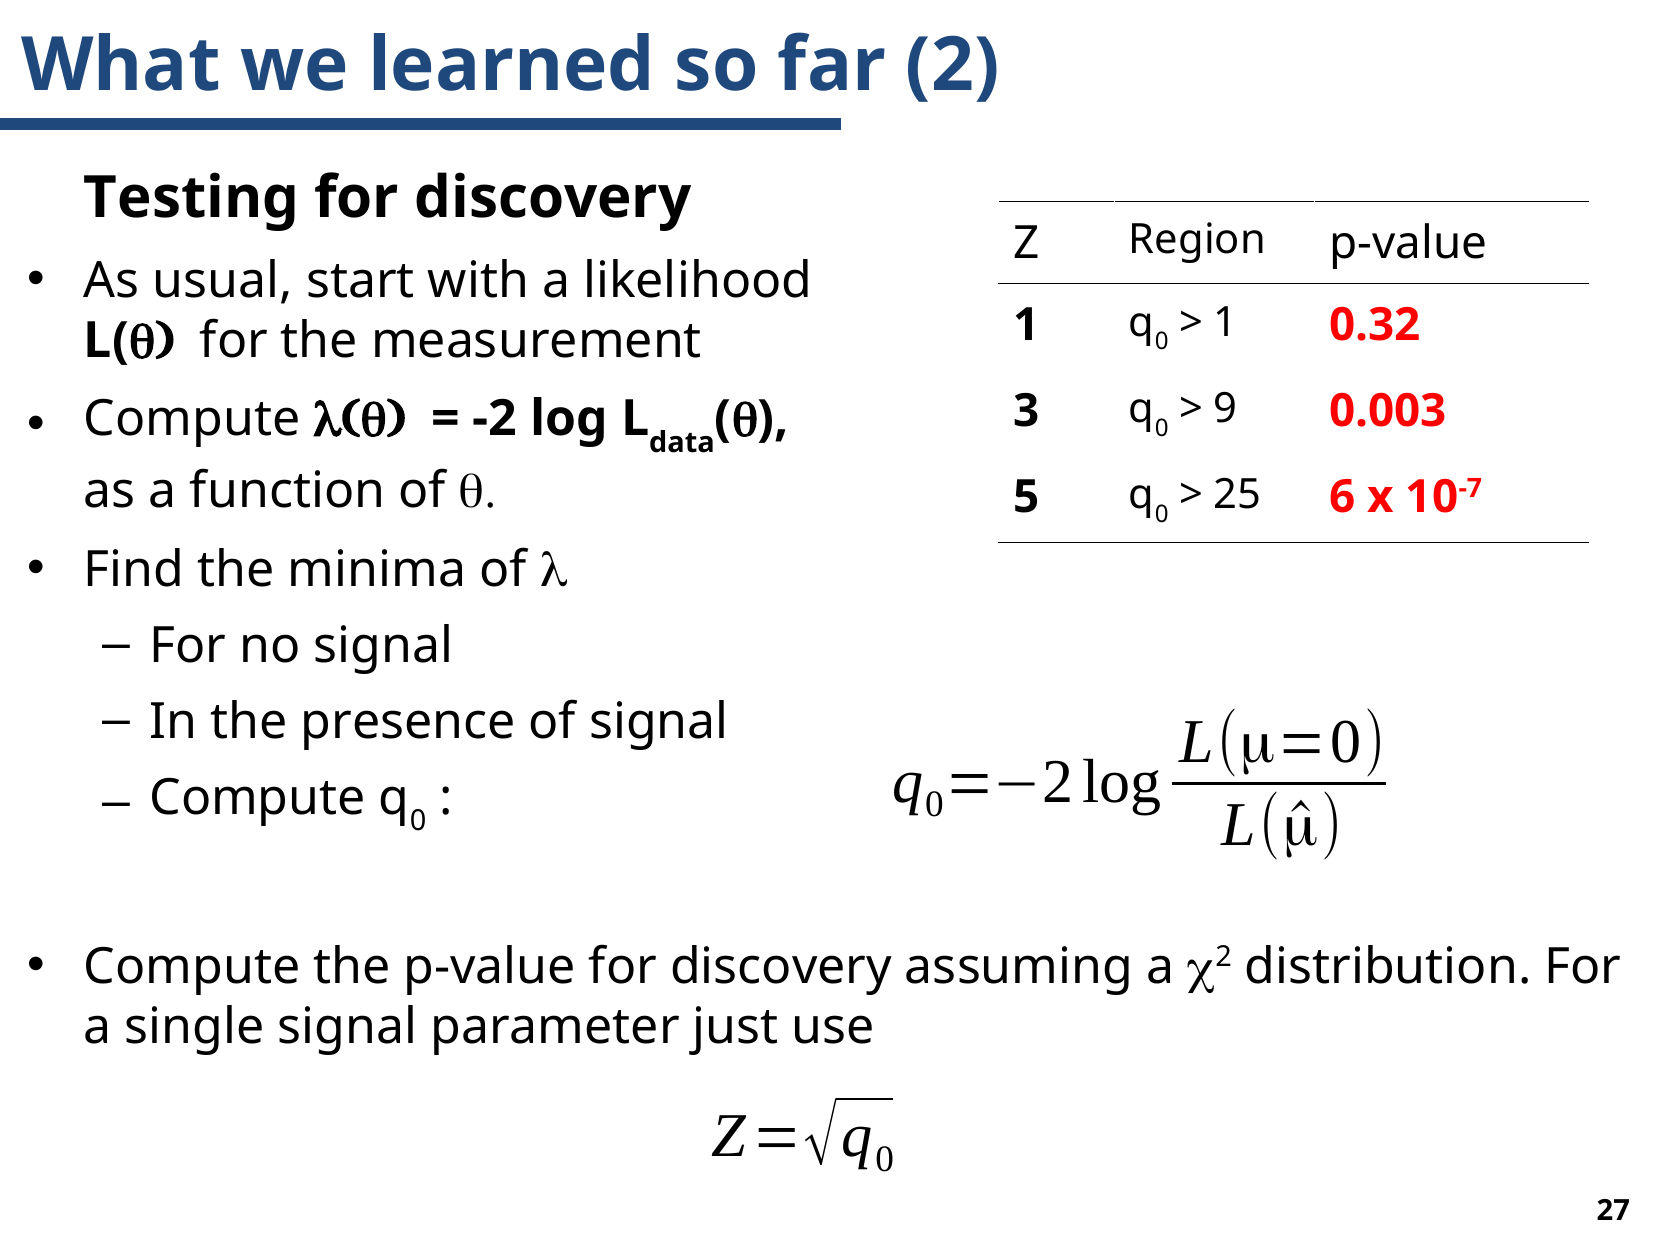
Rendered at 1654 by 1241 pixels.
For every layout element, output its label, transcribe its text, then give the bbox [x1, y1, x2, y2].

chart [703, 1095, 901, 1180]
table_cell 5 [999, 457, 1114, 542]
table_cell q0 > 25 [1115, 457, 1314, 542]
table_cell 6 x 10-7 [1315, 457, 1589, 542]
table_cell q0 > 1 [1115, 284, 1314, 370]
table_header p-value [1315, 202, 1589, 283]
table_header Z [999, 202, 1114, 283]
title What we learned so far (2) [6, 7, 1606, 113]
table_header Region [1115, 202, 1314, 283]
table_cell 3 [999, 371, 1114, 456]
list Testing for discovery As usual, start with a likelihood L(q) for the measurement Compute l(q) = -2 log Ldata(q), as a function of q. Find the minima of l For no signal In the presence of signal Compute q0 : Compute the p-value for discovery assuming a c2 distribution. For a single signal parameter just use [12, 151, 1640, 871]
table_cell 0.32 [1315, 284, 1589, 370]
table_cell q0 > 9 [1115, 371, 1314, 456]
table_cell 1 [999, 284, 1114, 370]
table_cell 0.003 [1315, 371, 1589, 456]
chart [885, 705, 1396, 864]
